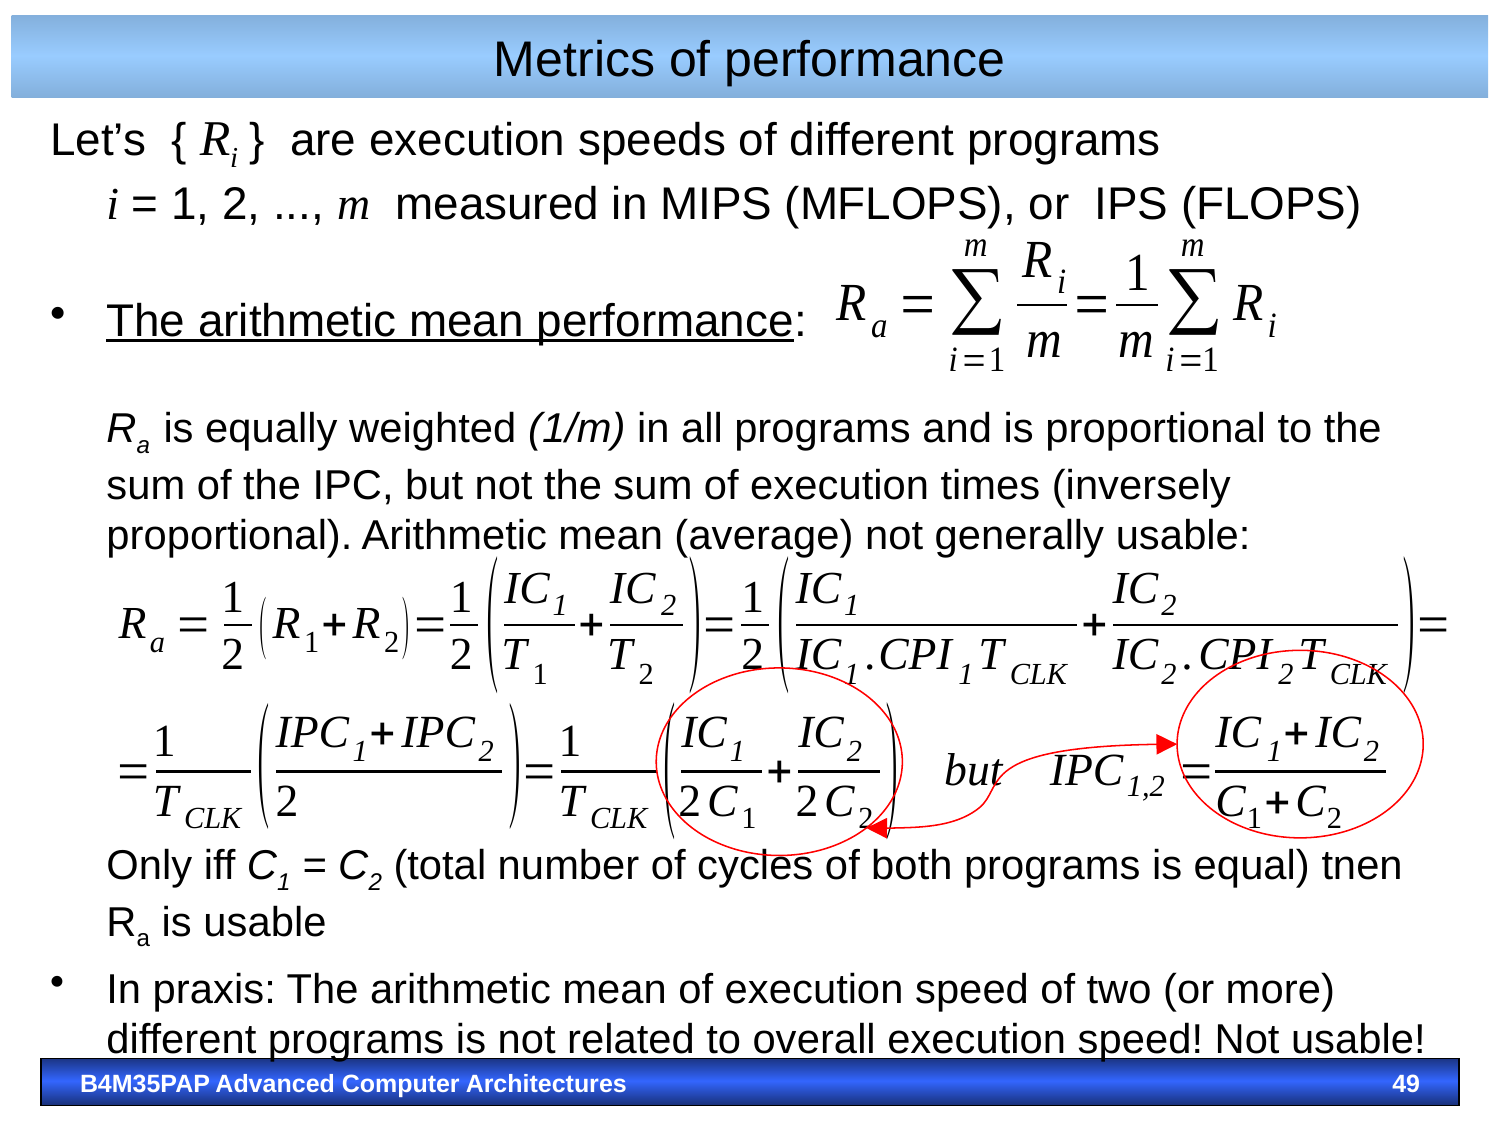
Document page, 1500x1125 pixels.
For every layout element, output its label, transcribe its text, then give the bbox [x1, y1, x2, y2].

chart [821, 226, 1294, 379]
chart [1178, 652, 1422, 837]
chart [658, 669, 901, 842]
title Metrics of performance [11, 15, 1489, 98]
list Let’s { Ri } are execution speeds of different programs i = 1, 2, ..., m measured in MIPS (MFLOPS), or IPS (FLOPS) The arithmetic mean performance: Ra is equally weighted (1/m) in all programs and is proportional to the sum of the IPC, but not the sum of execution times (inversely proportional). Arithmetic mean (average) not generally usable: Only iff C1 = C2 (total number of cycles of both programs is equal) tnen Ra is usable In praxis: The arithmetic mean of execution speed of two (or more) different programs is not related to overall execution speed! Not usable! [35, 97, 1465, 1063]
chart [104, 554, 1473, 842]
